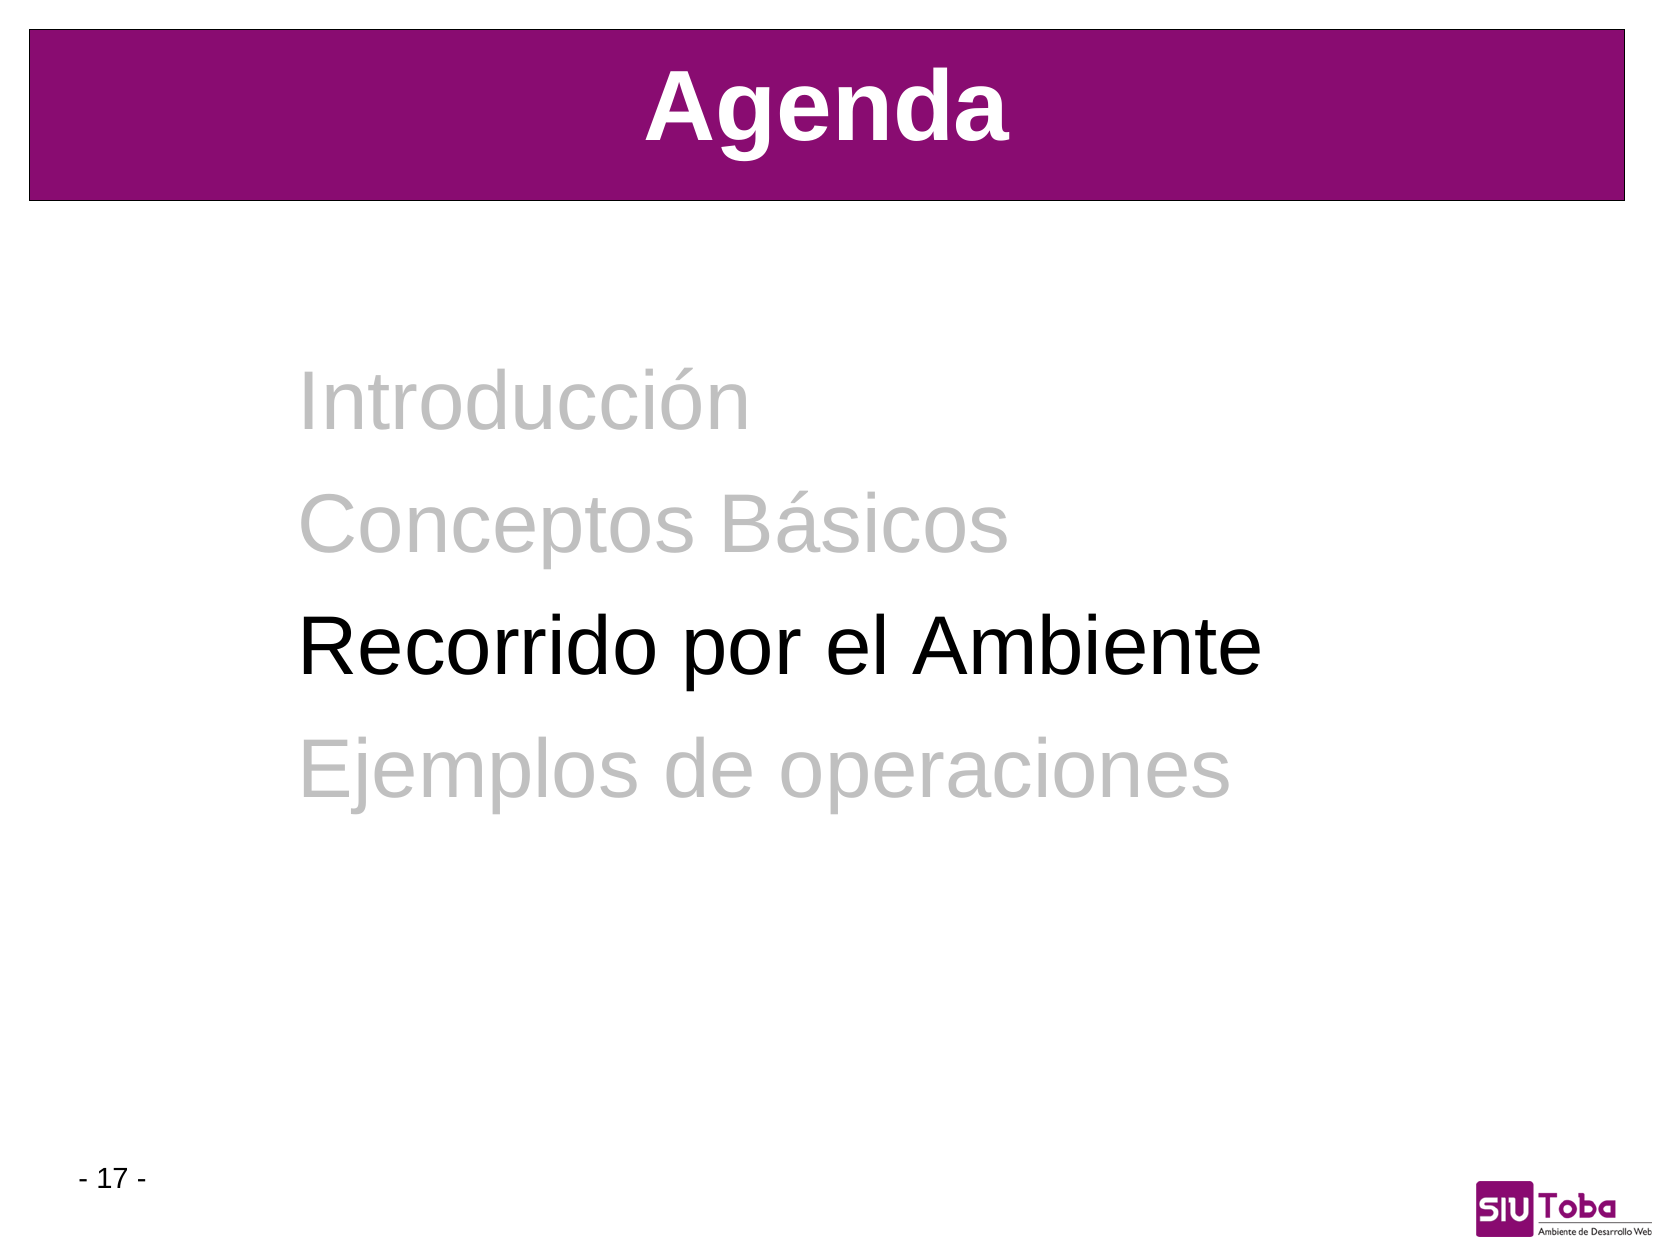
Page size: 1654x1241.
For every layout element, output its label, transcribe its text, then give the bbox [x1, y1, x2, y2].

title Agenda [59, 47, 1595, 166]
list Introducción Conceptos Básicos Recorrido por el Ambiente Ejemplos de operaciones [262, 354, 1445, 1051]
picture [1476, 1181, 1652, 1237]
